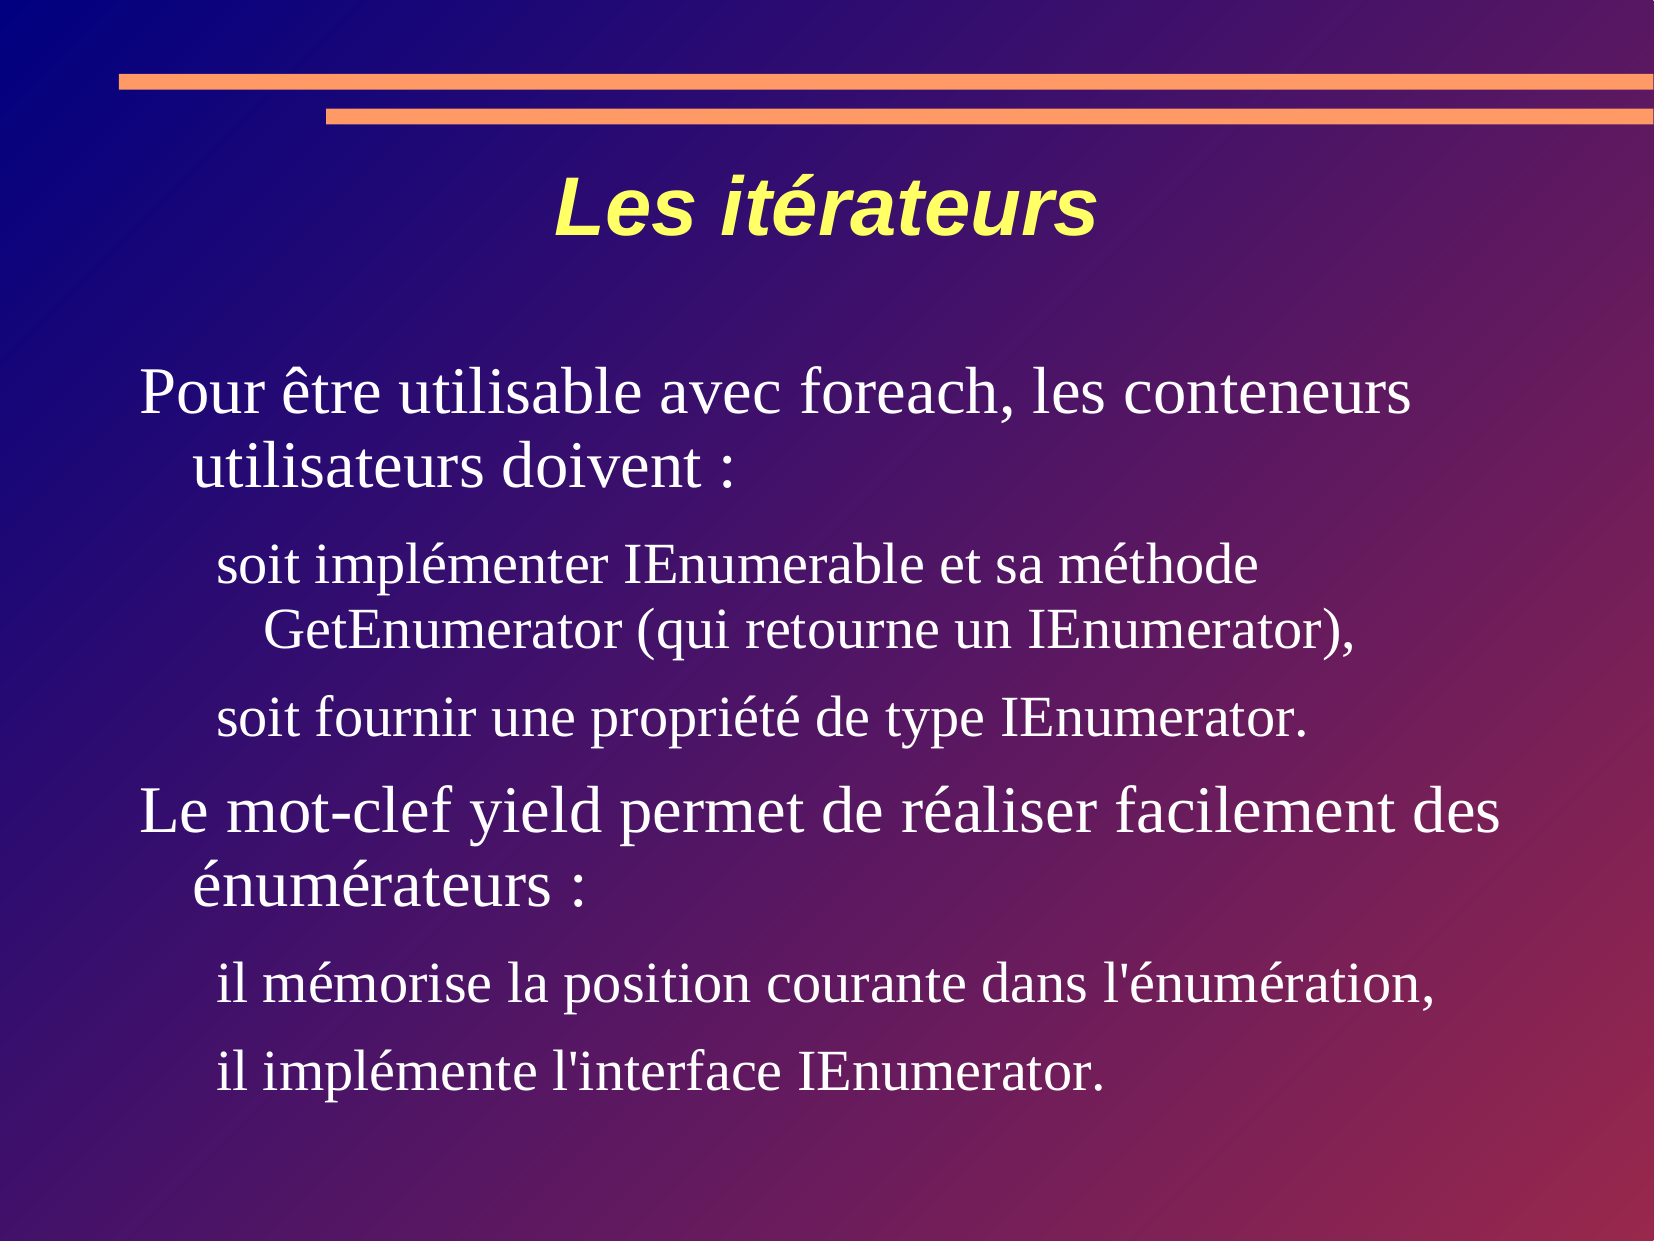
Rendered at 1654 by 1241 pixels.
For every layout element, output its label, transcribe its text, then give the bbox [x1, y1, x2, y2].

title Les itérateurs [121, 102, 1534, 311]
list Pour être utilisable avec foreach, les conteneurs utilisateurs doivent : soit implémenter IEnumerable et sa méthode GetEnumerator (qui retourne un IEnumerator), soit fournir une propriété de type IEnumerator. Le mot-clef yield permet de réaliser facilement des énumérateurs : il mémorise la position courante dans l'énumération, il implémente l'interface IEnumerator. [121, 354, 1561, 1104]
